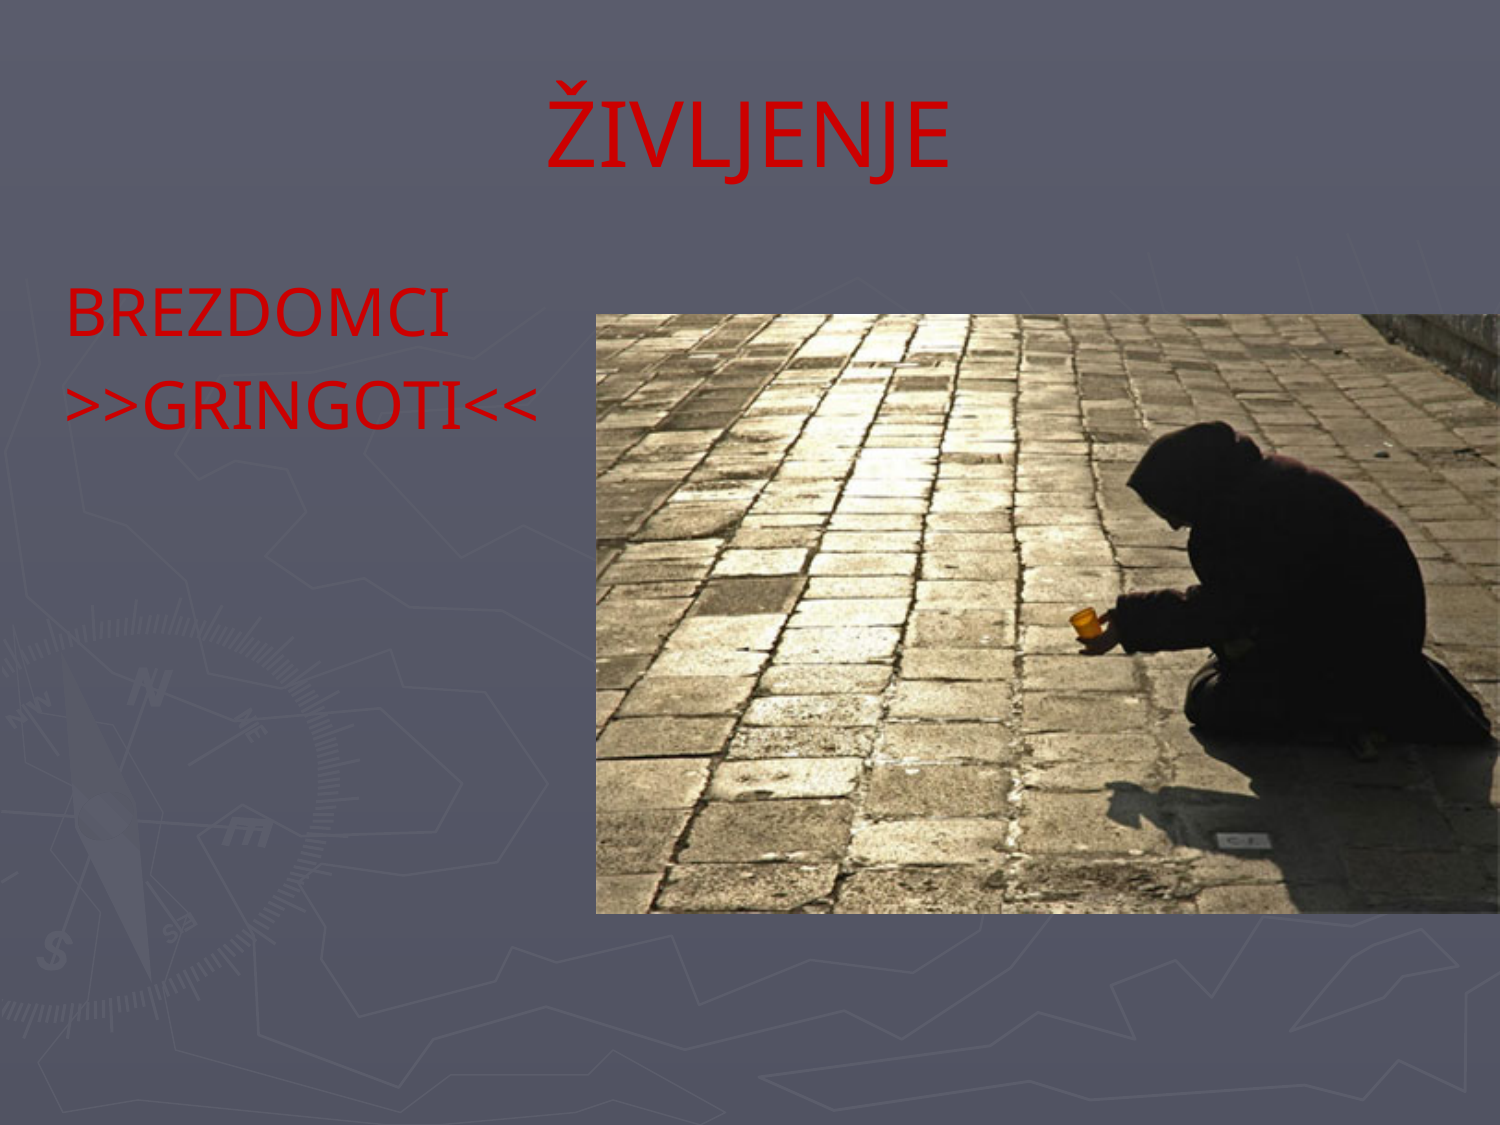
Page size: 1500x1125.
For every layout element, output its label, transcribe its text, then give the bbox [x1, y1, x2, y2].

list BREZDOMCI >>GRINGOTI<< [49, 262, 738, 1001]
title ŽIVLJENJE [49, 37, 1451, 225]
picture [596, 314, 1500, 914]
